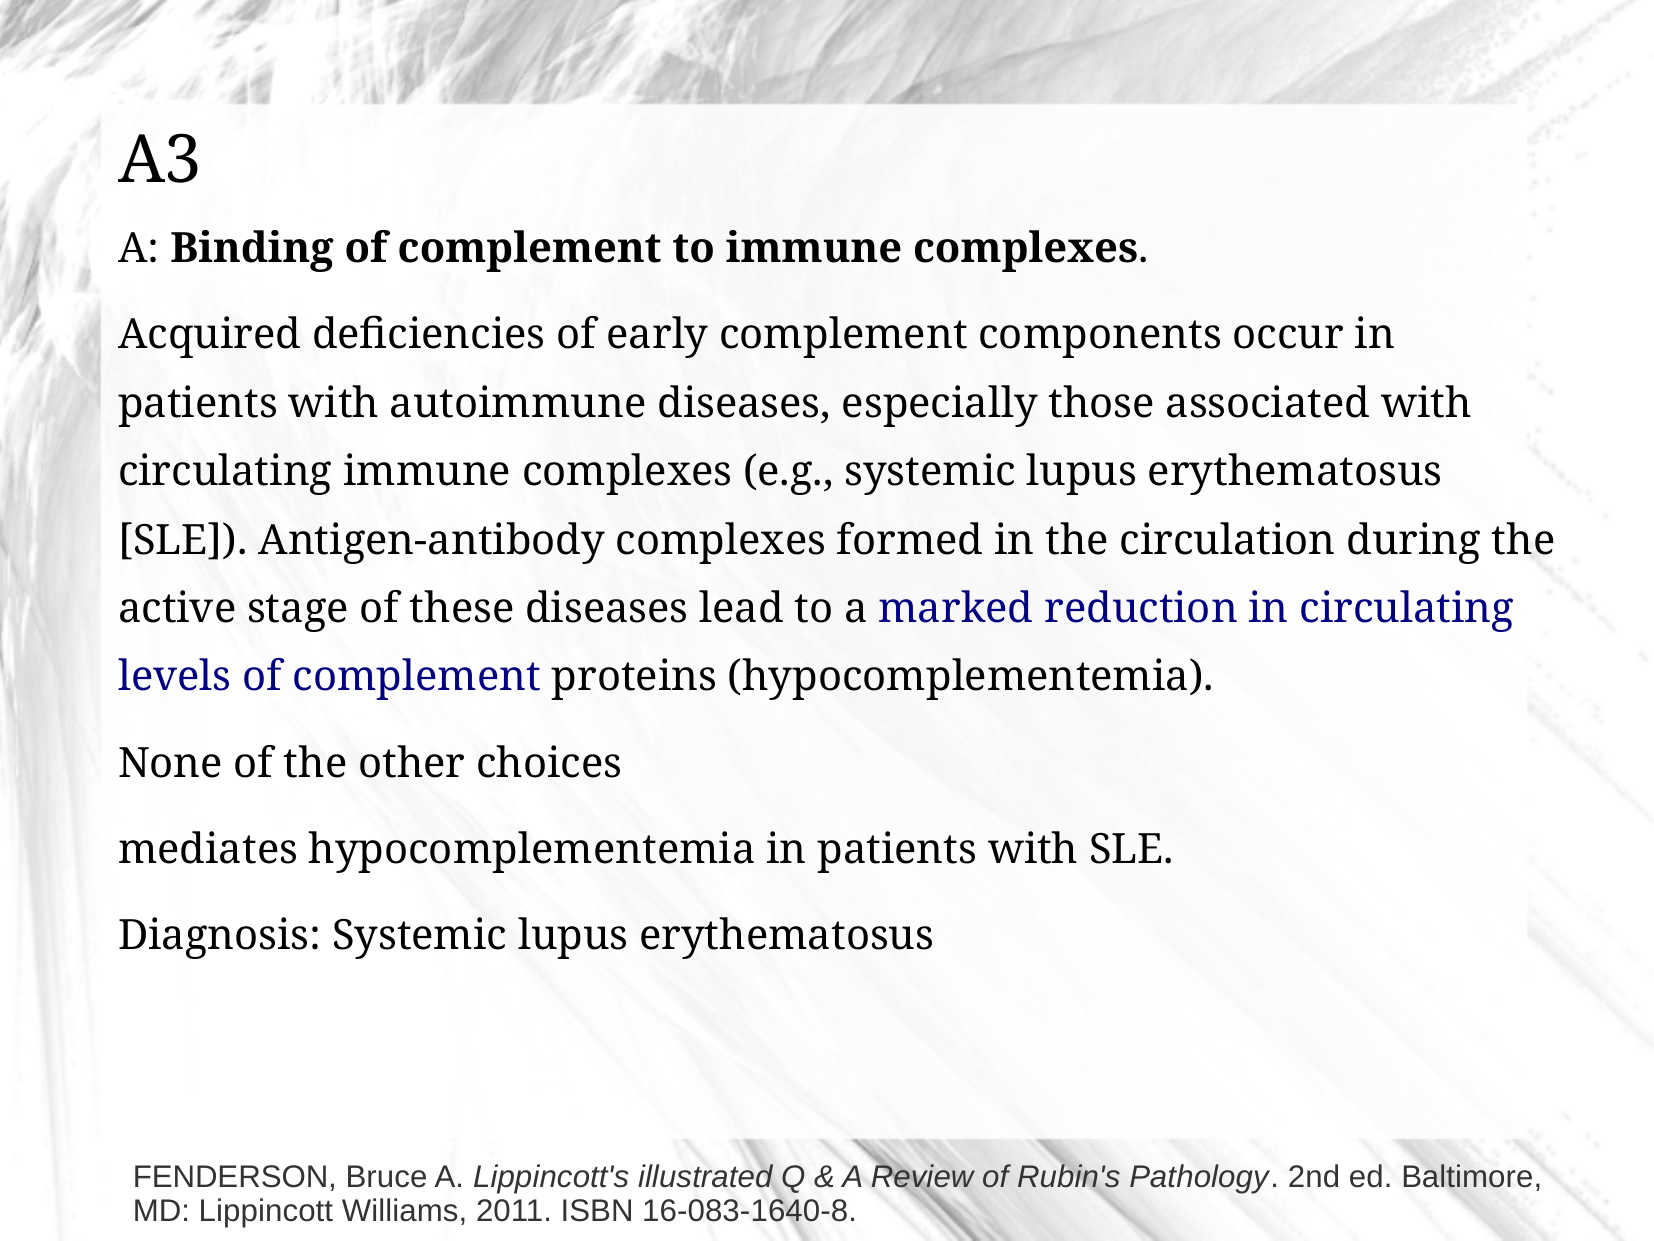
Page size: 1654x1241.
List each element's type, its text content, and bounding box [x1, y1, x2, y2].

text_box FENDERSON, Bruce A. Lippincott's illustrated Q & A Review of Rubin's Pathology. 2nd ed. Baltimore, MD: Lippincott Williams, 2011. ISBN 16-083-1640-8. [118, 1151, 1565, 1236]
picture [0, 0, 1654, 1241]
title A3 [118, 107, 1506, 206]
list A: Binding of complement to immune complexes. Acquired deficiencies of early complement components occur in patients with autoimmune diseases, especially those associated with circulating immune complexes (e.g., systemic lupus erythematosus [SLE]). Antigen-antibody complexes formed in the circulation during the active stage of these diseases lead to a marked reduction in circulating levels of complement proteins (hypocomplementemia). None of the other choices mediates hypocomplementemia in patients with SLE. Diagnosis: Systemic lupus erythematosus [118, 206, 1565, 1139]
